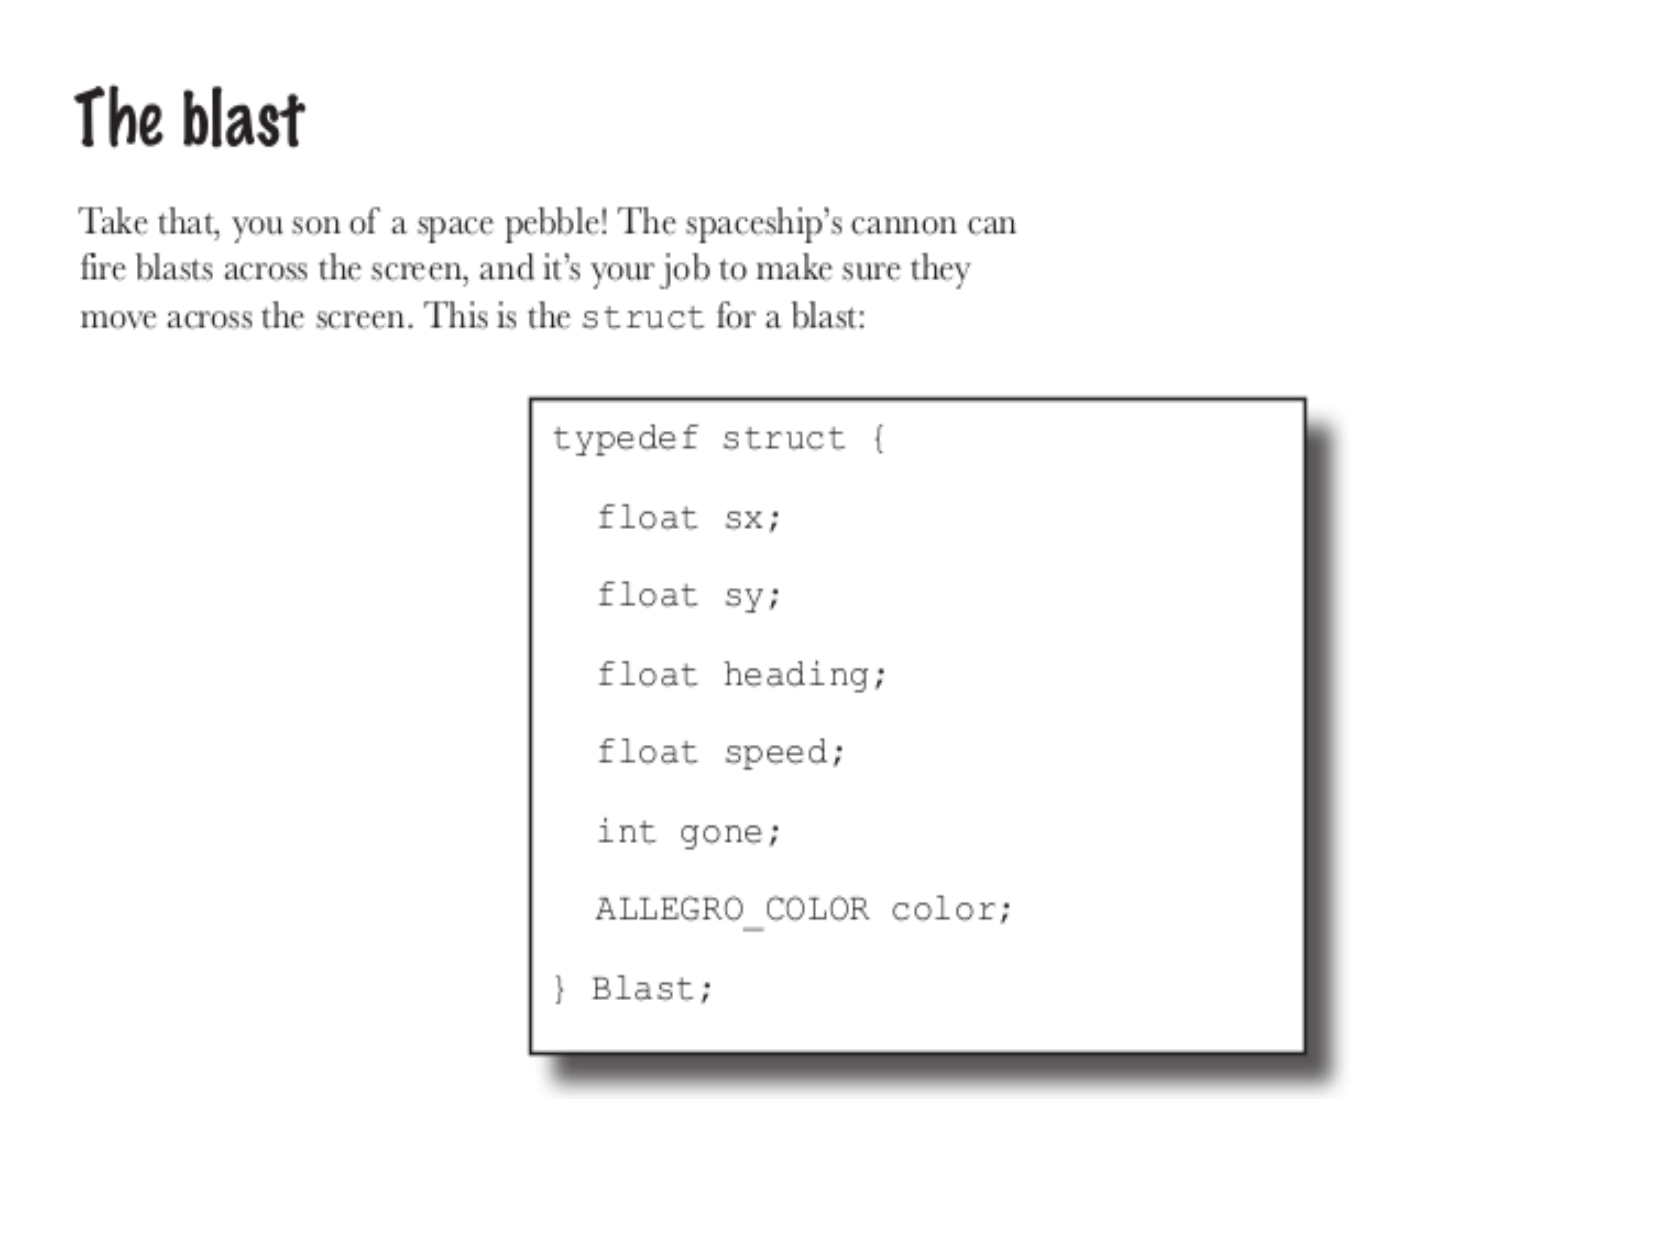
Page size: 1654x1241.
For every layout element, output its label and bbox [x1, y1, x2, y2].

picture [59, 70, 1571, 1099]
